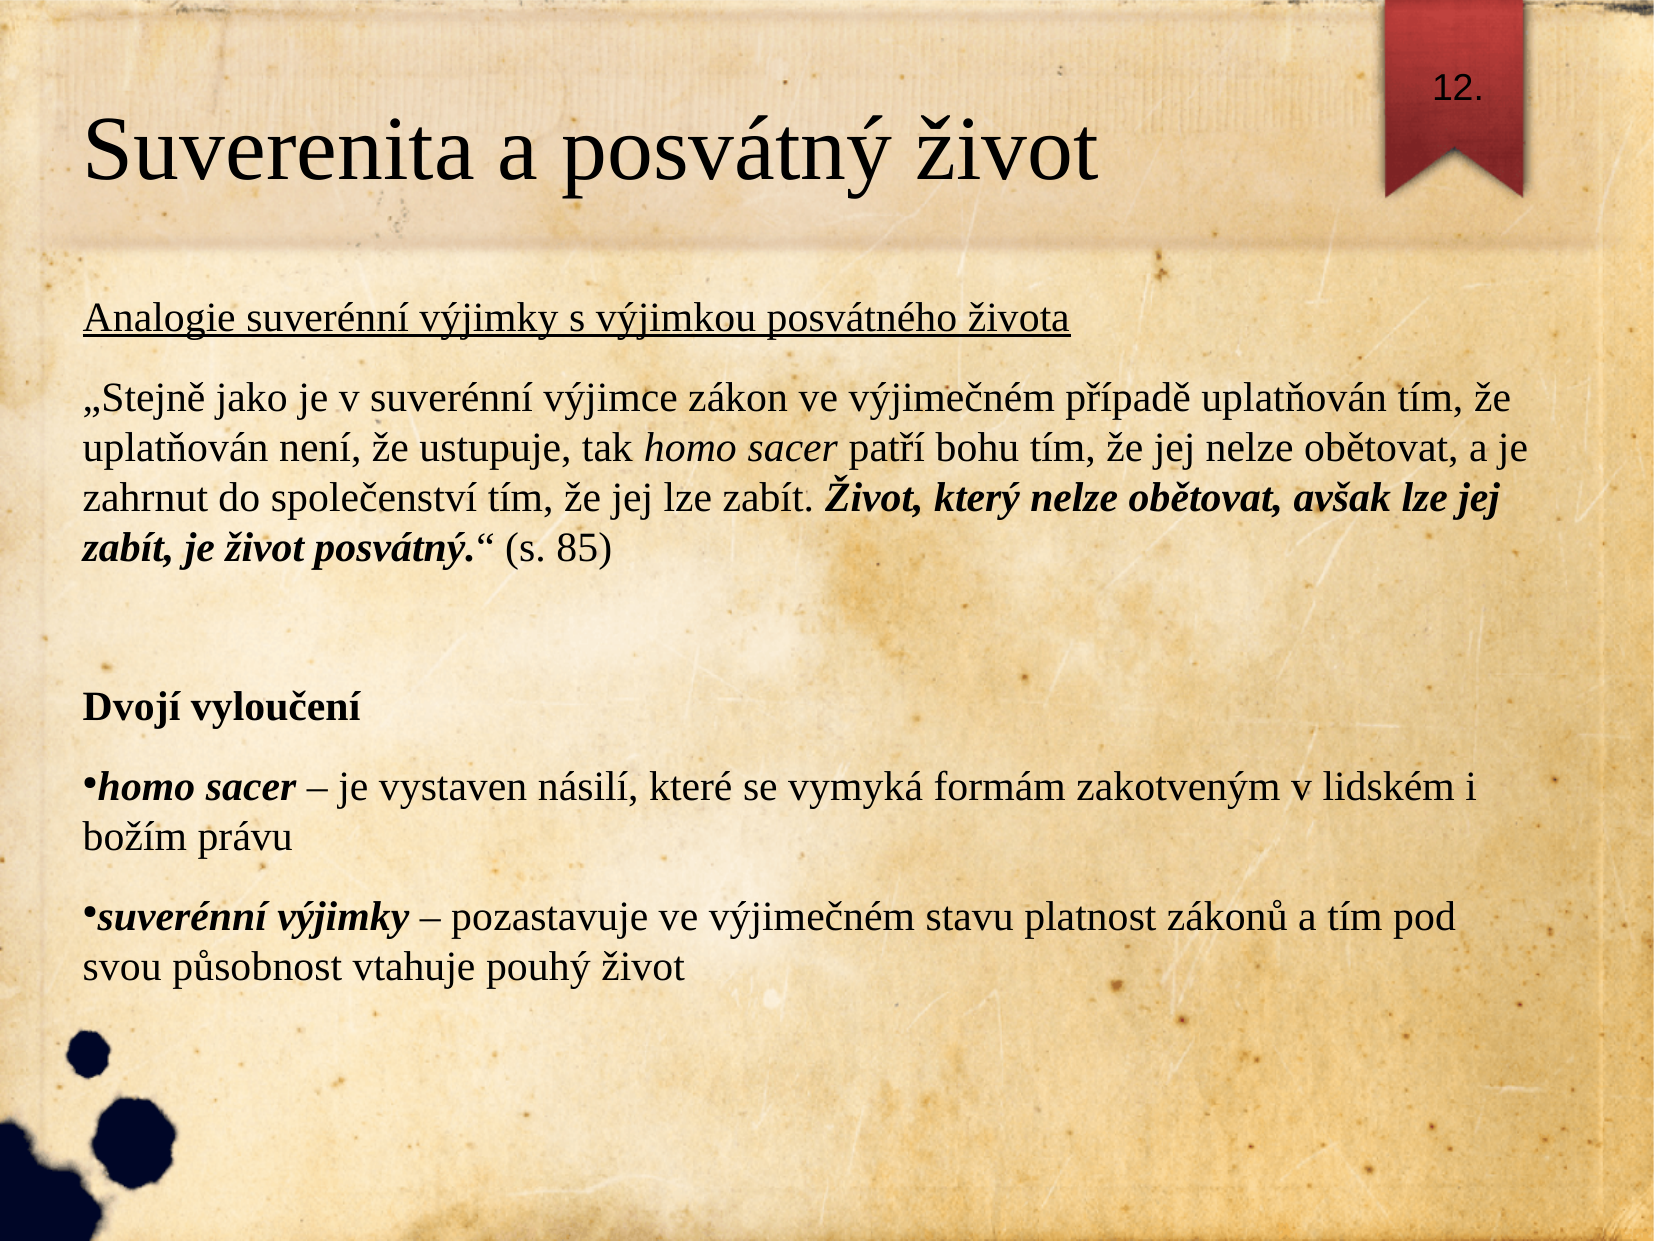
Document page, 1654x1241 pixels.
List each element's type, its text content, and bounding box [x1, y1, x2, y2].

title Suverenita a posvátný život [82, 49, 1347, 237]
list Analogie suverénní výjimky s výjimkou posvátného života „Stejně jako je v suverénní výjimce zákon ve výjimečném případě uplatňován tím, že uplatňován není, že ustupuje, tak homo sacer patří bohu tím, že jej nelze obětovat, a je zahrnut do společenství tím, že jej lze zabít. Život, který nelze obětovat, avšak lze jej zabít, je život posvátný.“ (s. 85) Dvojí vyloučení homo sacer – je vystaven násilí, které se vymyká formám zakotveným v lidském i božím právu suverénní výjimky – pozastavuje ve výjimečném stavu platnost zákonů a tím pod svou působnost vtahuje pouhý život [82, 290, 1538, 1010]
text_box 12. [1417, 59, 1506, 116]
